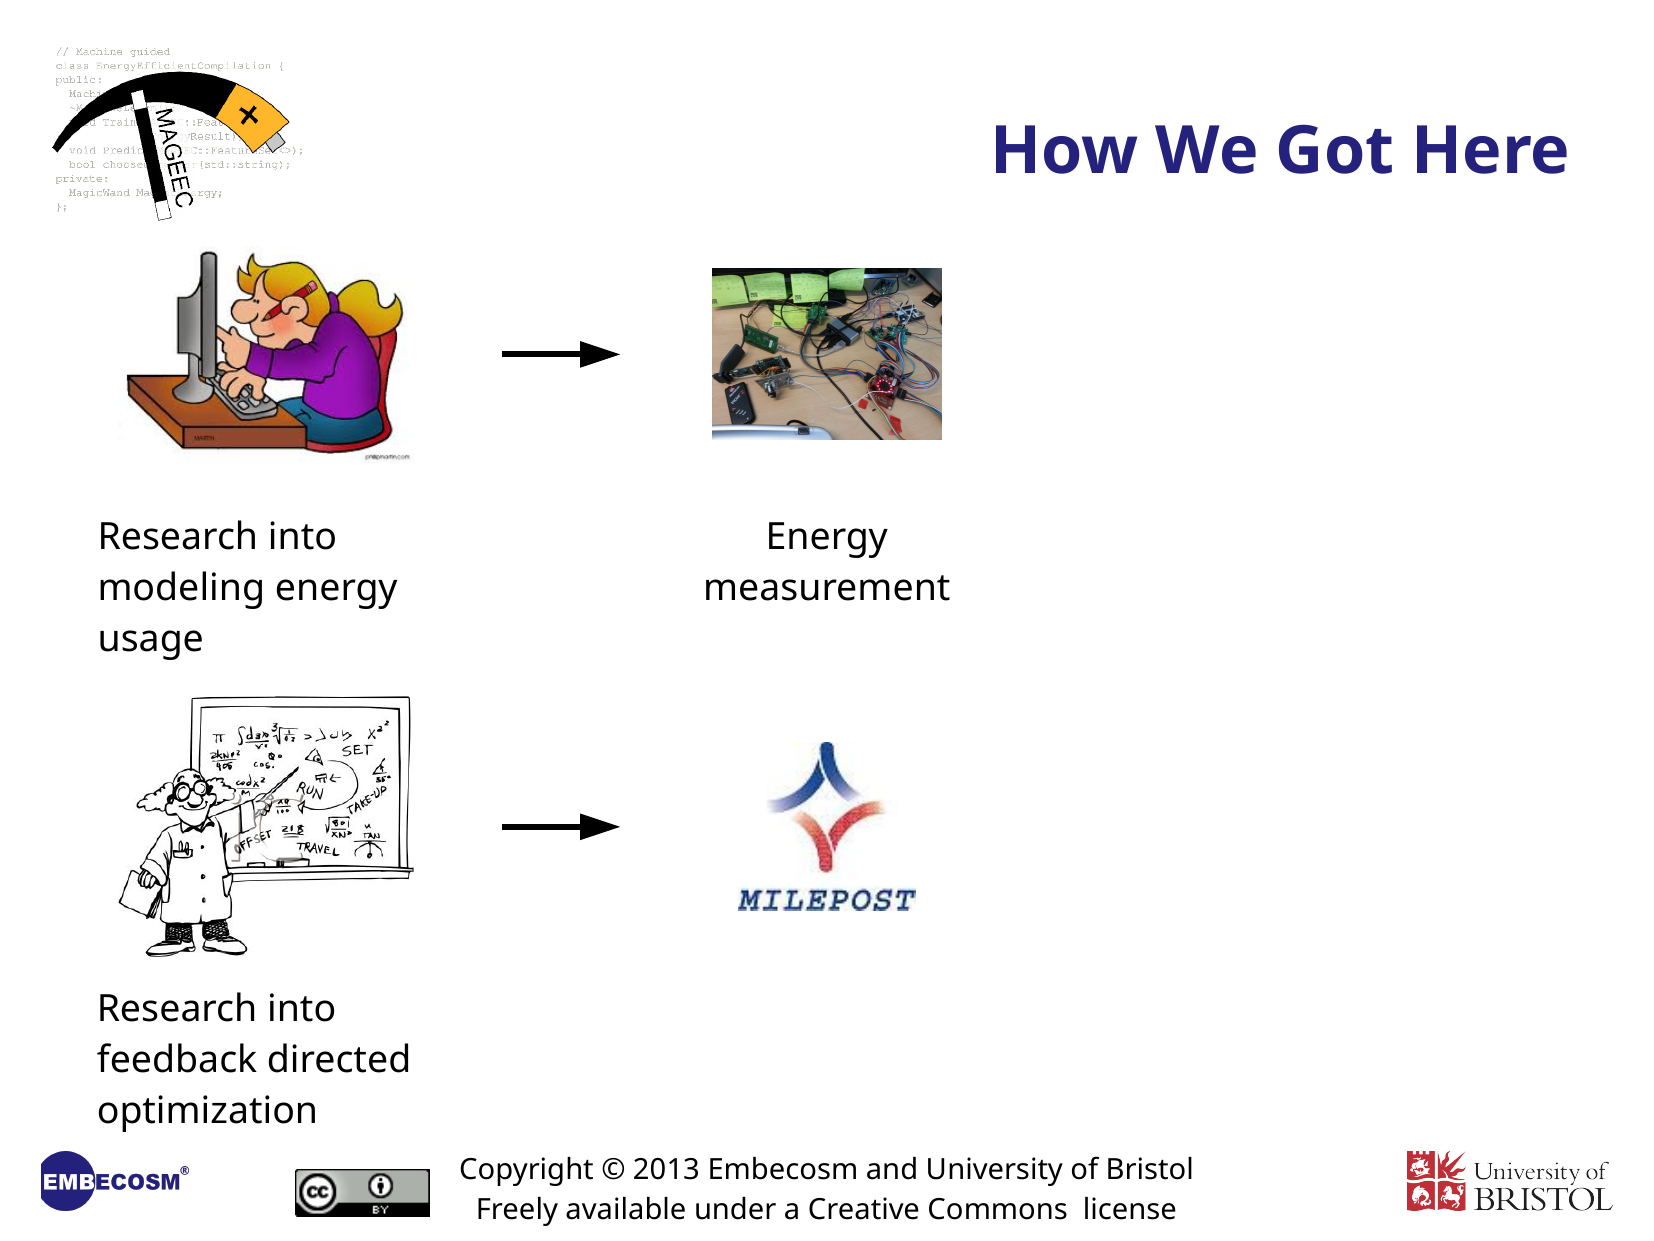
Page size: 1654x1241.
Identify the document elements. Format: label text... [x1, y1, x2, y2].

text_box Research into feedback directed optimization [82, 974, 501, 1087]
picture [1407, 1151, 1613, 1211]
picture [295, 1169, 430, 1217]
title How We Got Here [326, 61, 1571, 233]
picture [52, 47, 302, 225]
text_box Energy measurement [651, 502, 1003, 653]
picture [118, 246, 414, 463]
picture [738, 742, 916, 911]
picture [712, 268, 942, 440]
text_box Research into modeling energy usage [82, 502, 497, 614]
picture [41, 1151, 189, 1211]
picture [118, 696, 414, 958]
